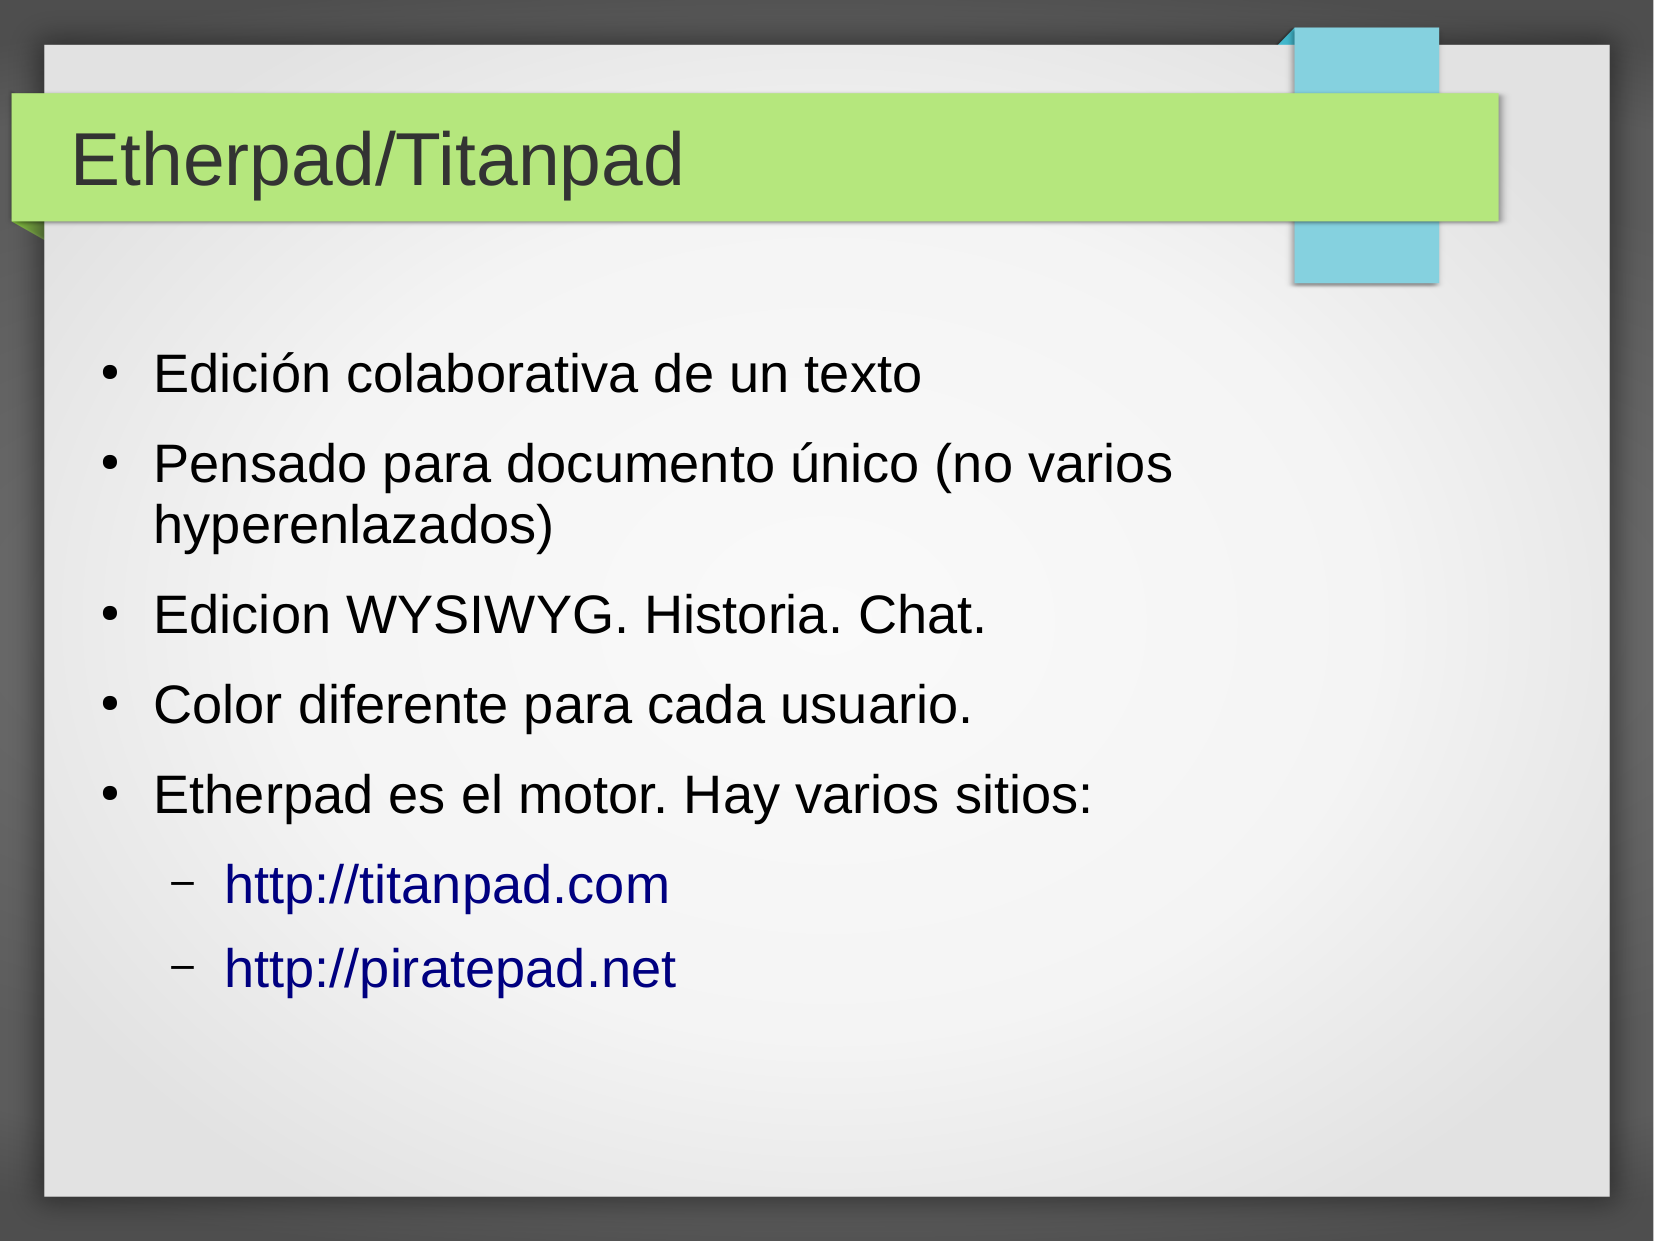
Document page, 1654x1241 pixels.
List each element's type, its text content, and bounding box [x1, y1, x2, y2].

title Etherpad/Titanpad [70, 106, 1229, 213]
picture [0, 0, 1654, 1241]
list Edición colaborativa de un texto Pensado para documento único (no varios hyperenlazados) Edicion WYSIWYG. Historia. Chat. Color diferente para cada usuario. Etherpad es el motor. Hay varios sitios: http://titanpad.com http://piratepad.net [82, 343, 1538, 1063]
